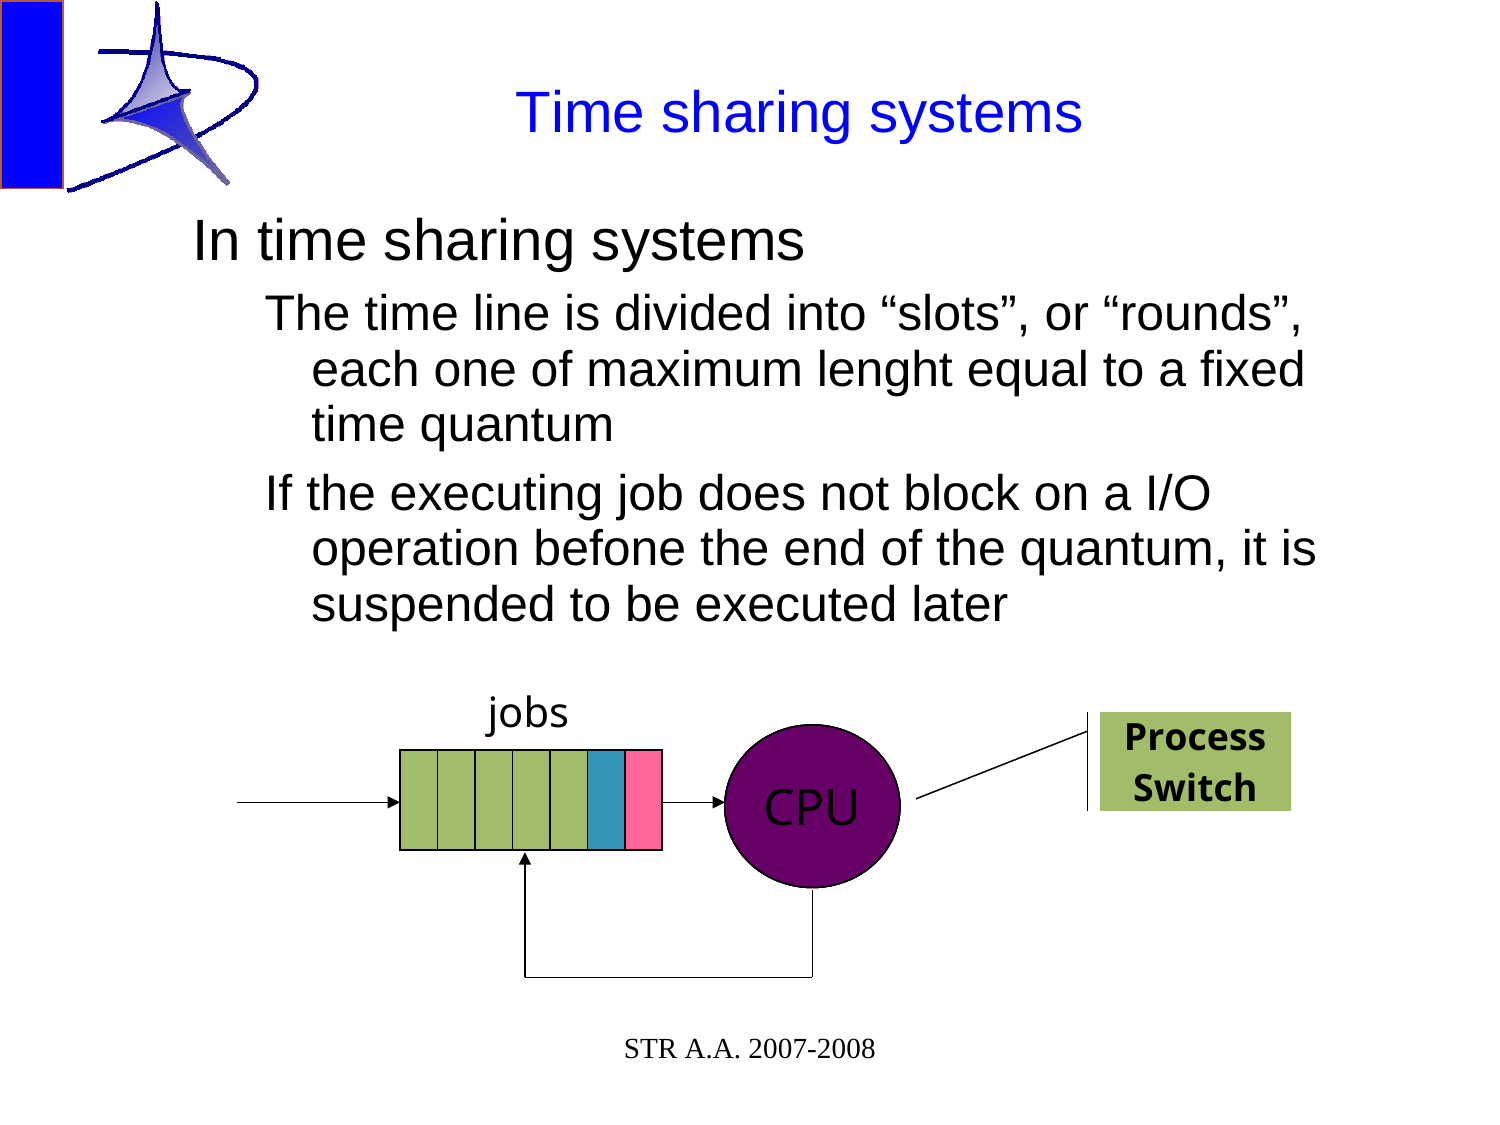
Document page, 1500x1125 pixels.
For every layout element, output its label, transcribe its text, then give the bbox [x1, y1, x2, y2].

text_box jobs [472, 675, 585, 748]
title Time sharing systems [174, 61, 1425, 164]
text_box CPU [724, 724, 900, 888]
list In time sharing systems The time line is divided into “slots”, or “rounds”, each one of maximum lenght equal to a fixed time quantum If the executing job does not block on a I/O operation befone the end of the quantum, it is suspended to be executed later [174, 199, 1425, 963]
text_box [399, 749, 663, 850]
picture [62, 0, 263, 197]
